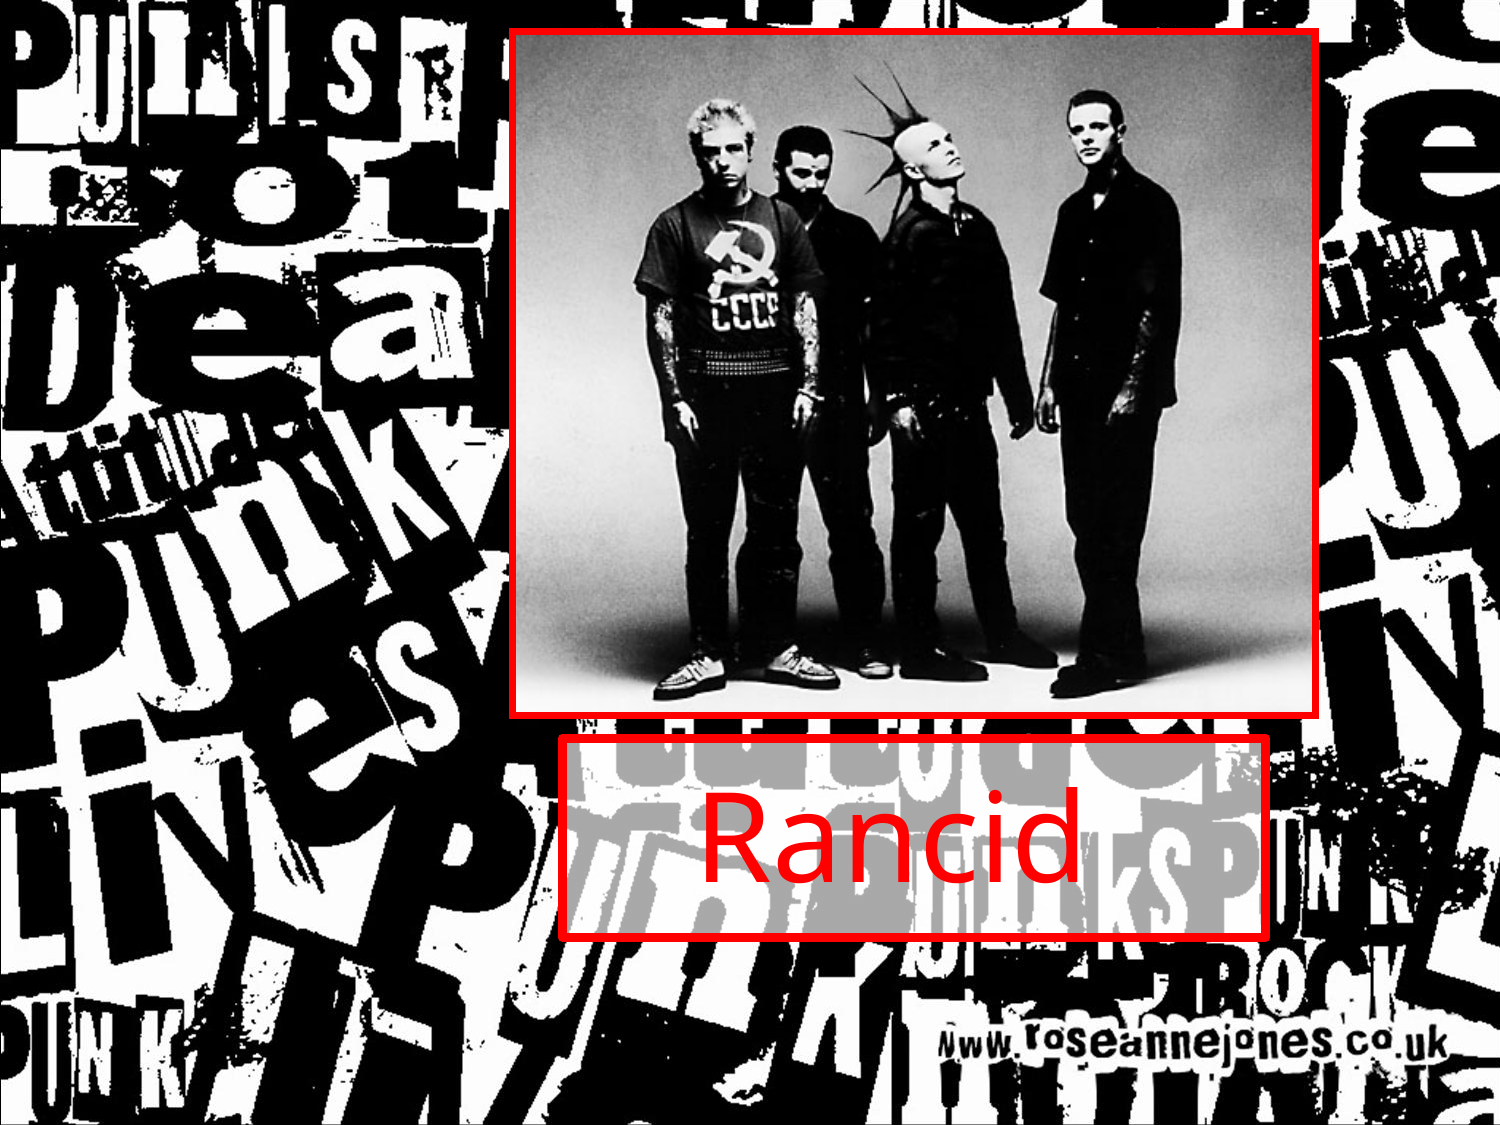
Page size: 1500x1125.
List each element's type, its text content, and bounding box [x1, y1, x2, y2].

text_box Rancid [679, 749, 1161, 915]
text_box [562, 738, 1266, 938]
picture [0, 0, 1500, 1125]
